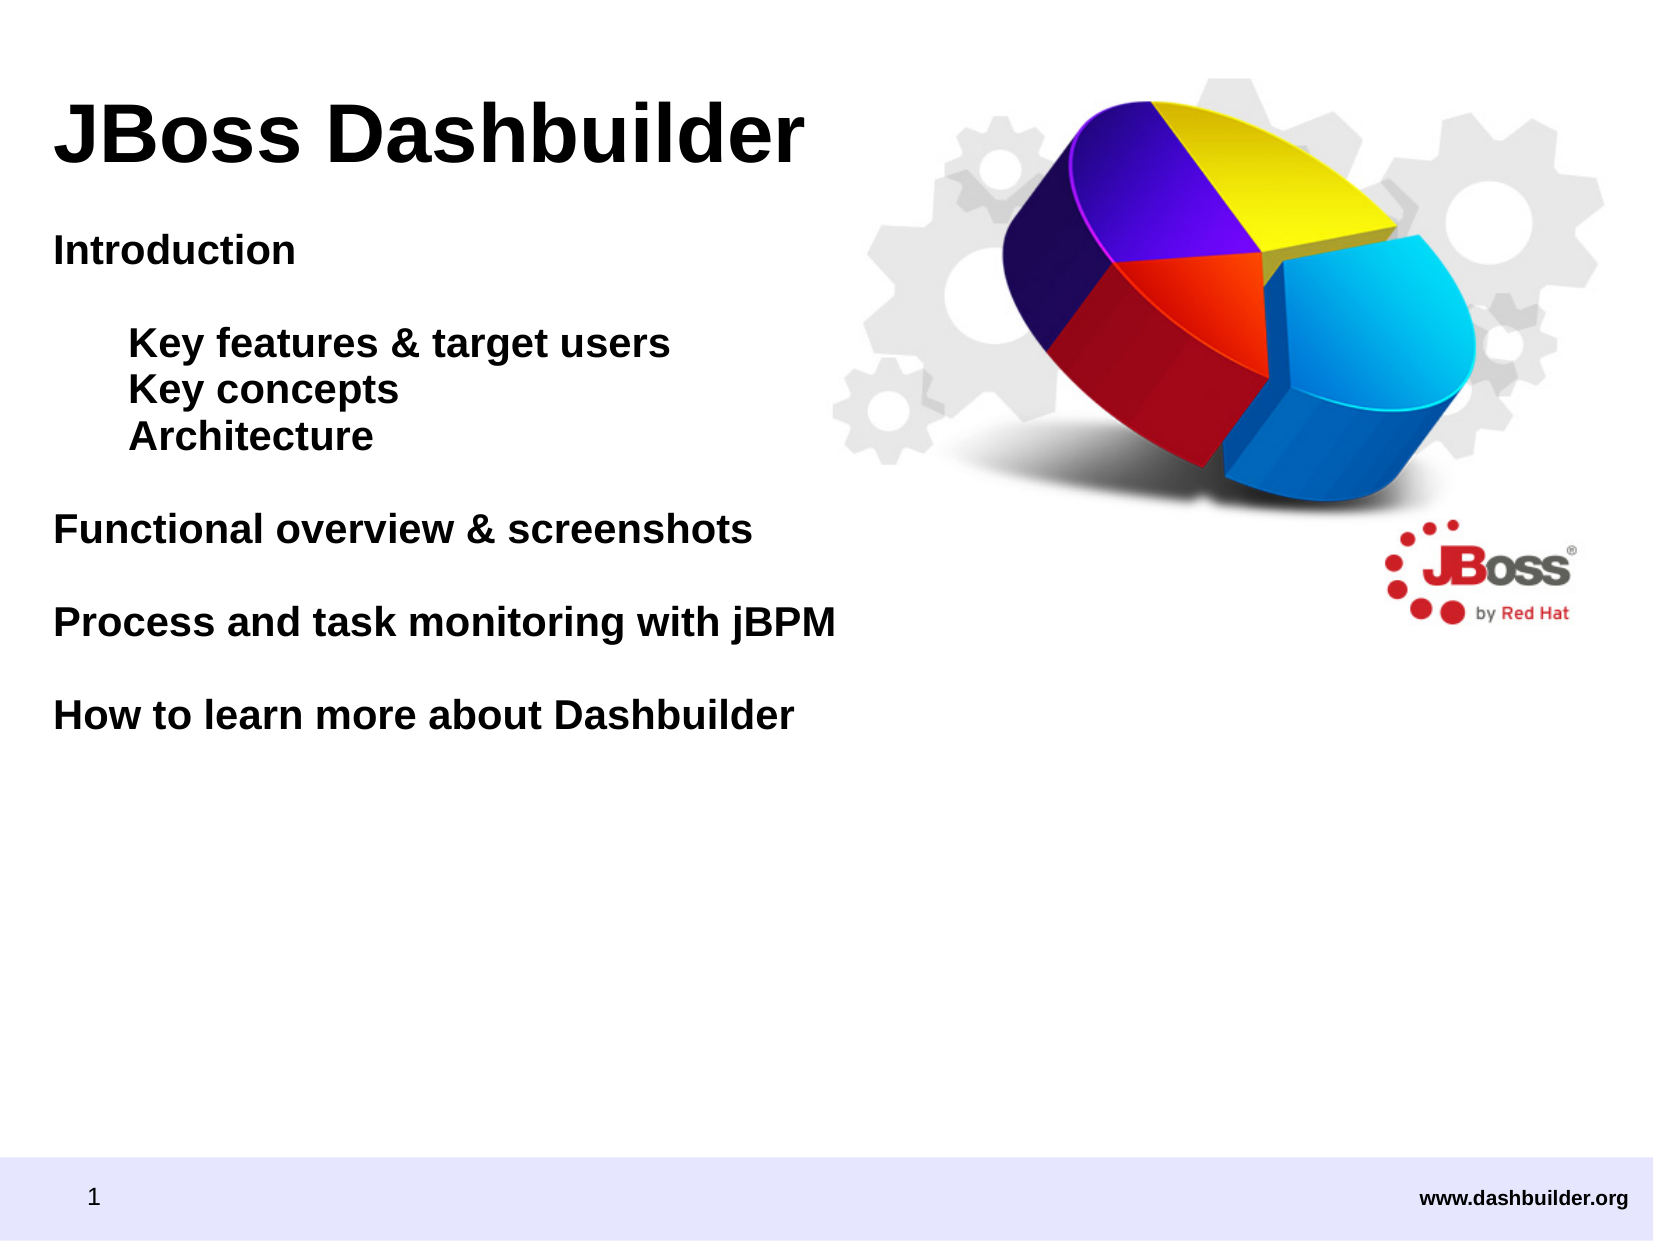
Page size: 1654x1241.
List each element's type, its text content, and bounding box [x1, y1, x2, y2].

picture [1045, 68, 1623, 638]
title JBoss Dashbuilder Introduction Key features & target users Key concepts Architecture Functional overview & screenshots Process and task monitoring with jBPM How to learn more about Dashbuilder [53, 23, 1045, 848]
